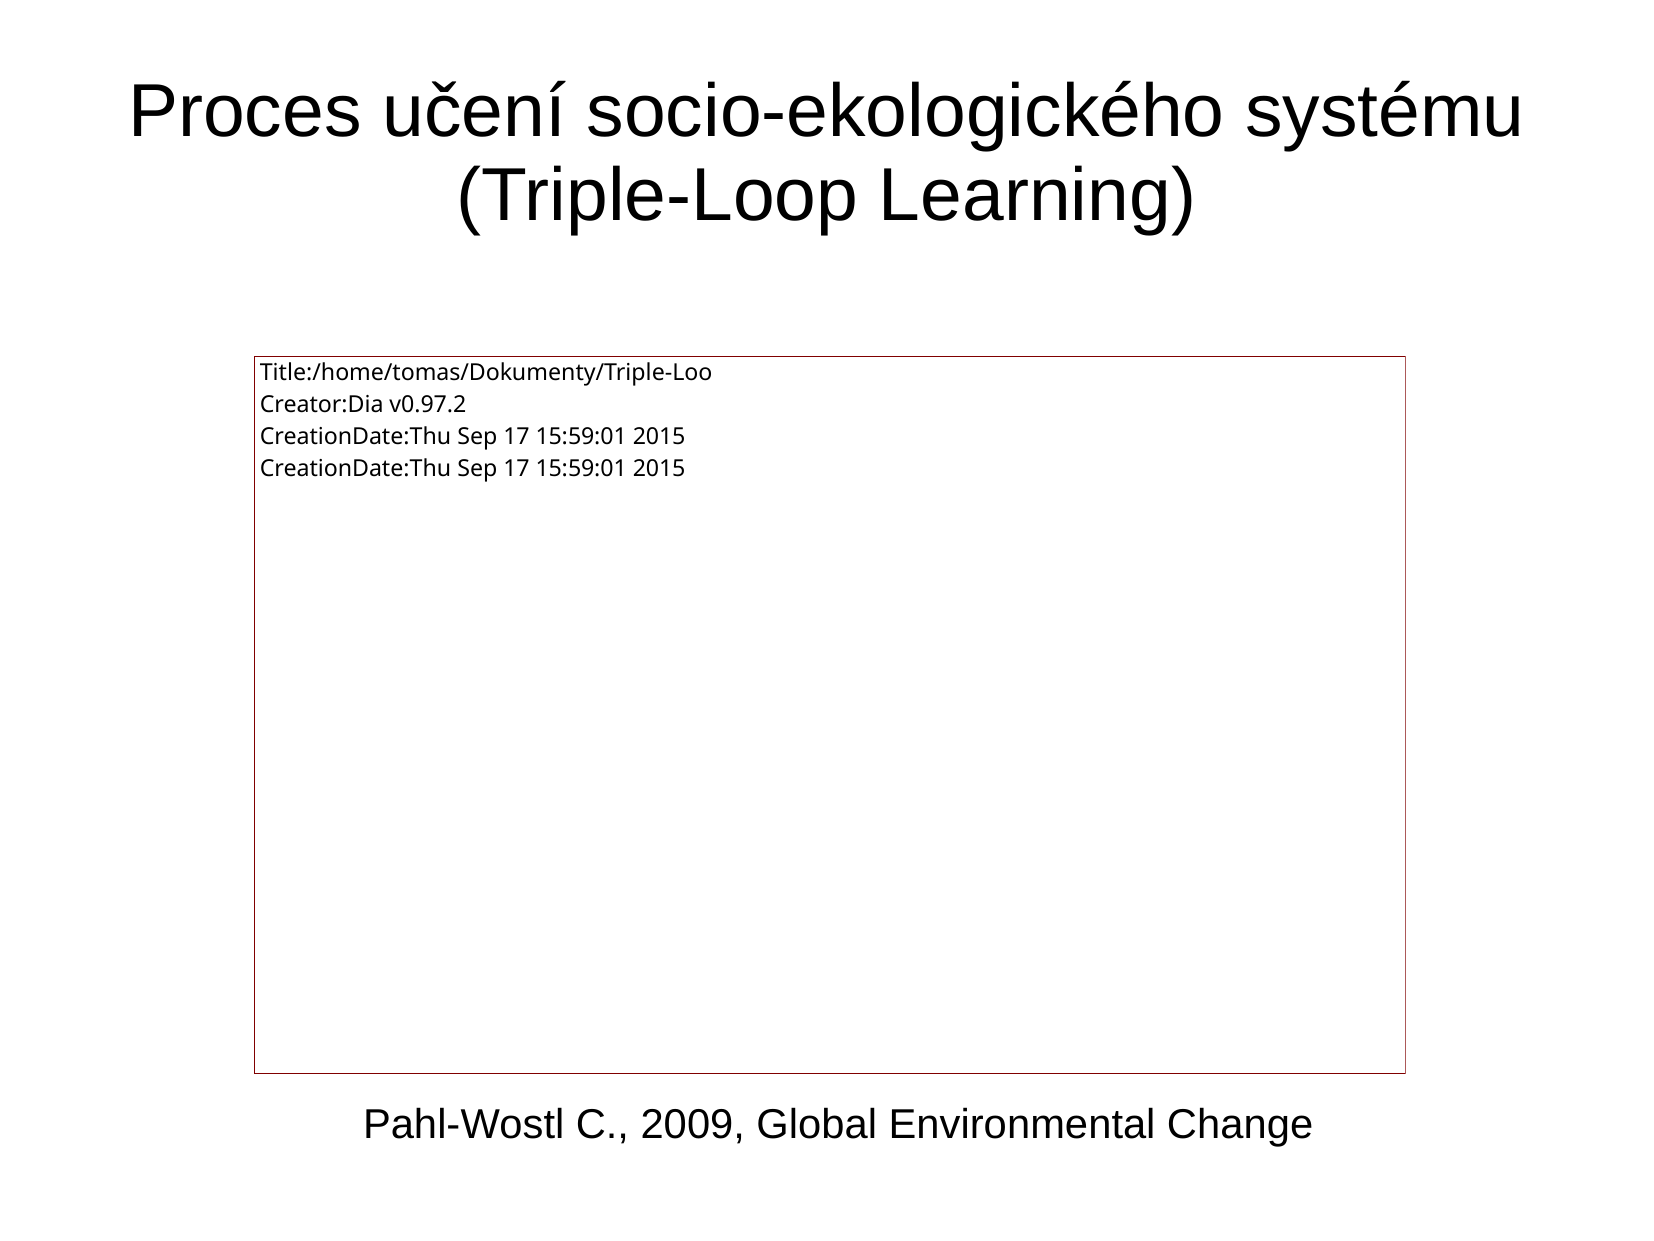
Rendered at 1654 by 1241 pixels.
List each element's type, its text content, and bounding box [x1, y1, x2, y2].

picture [252, 354, 1406, 1073]
text_box Pahl-Wostl C., 2009, Global Environmental Change [94, 1073, 1583, 1175]
title Proces učení socio-ekologického systému (Triple-Loop Learning) [82, 49, 1571, 257]
